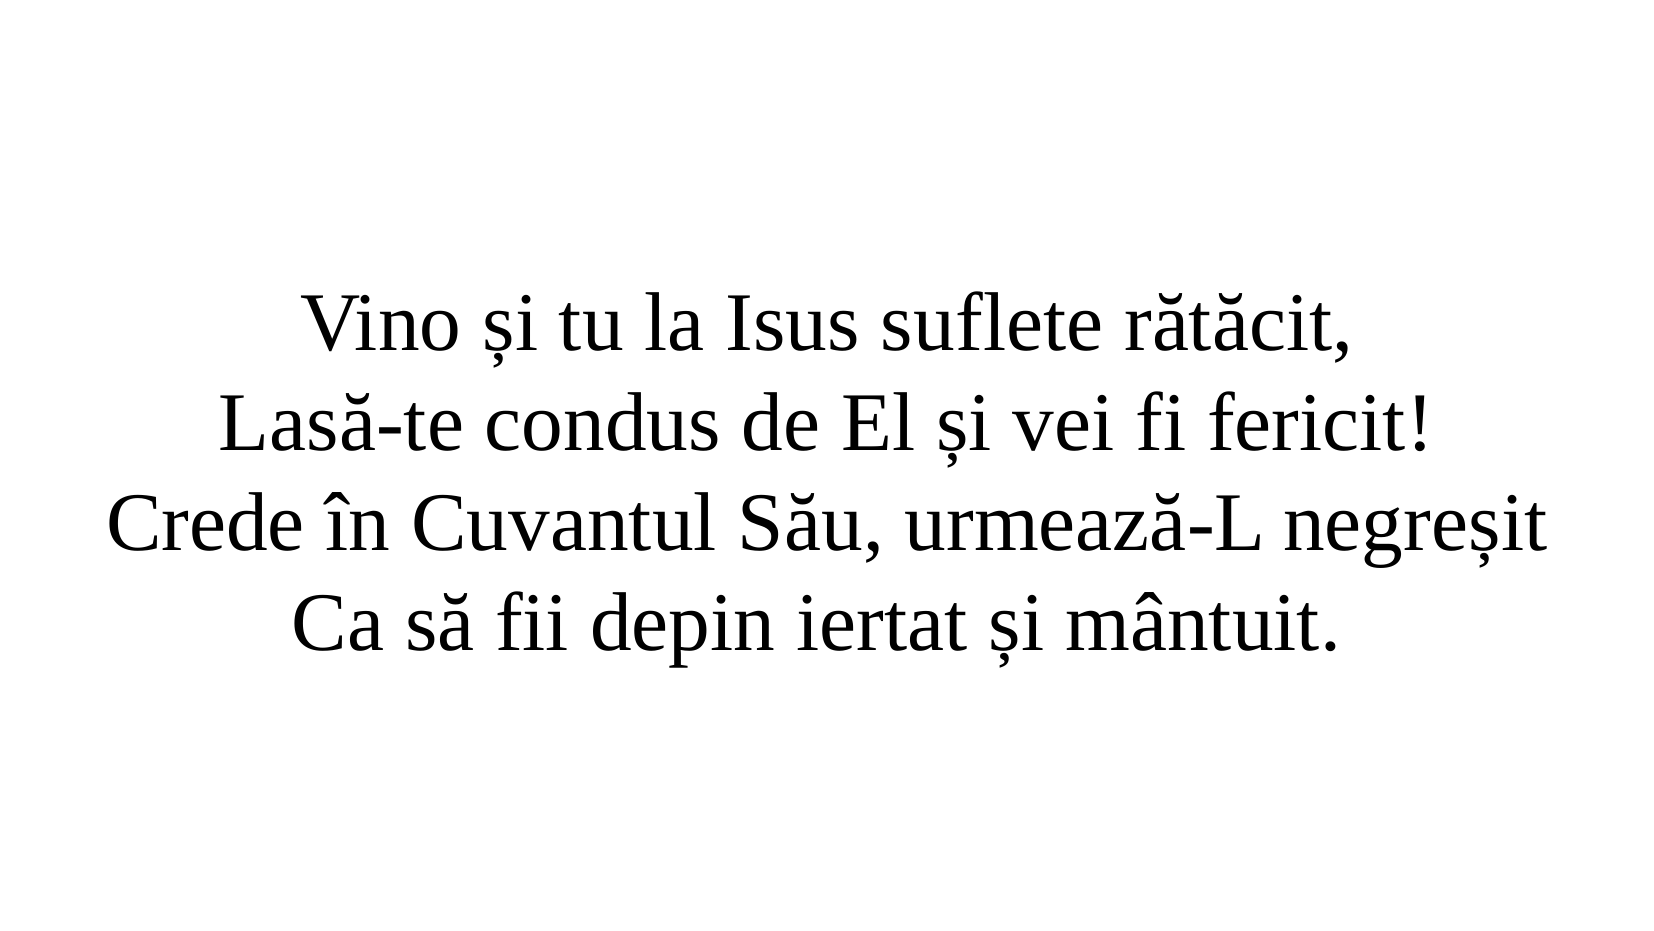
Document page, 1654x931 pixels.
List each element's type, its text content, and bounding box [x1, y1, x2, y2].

subtitle Vino și tu la Isus suflete rătăcit, Lasă-te condus de El și vei fi fericit! Crede în Cuvantul Său, urmează-L negreșit Ca să fii depin iertat și mântuit. [0, 259, 1654, 622]
